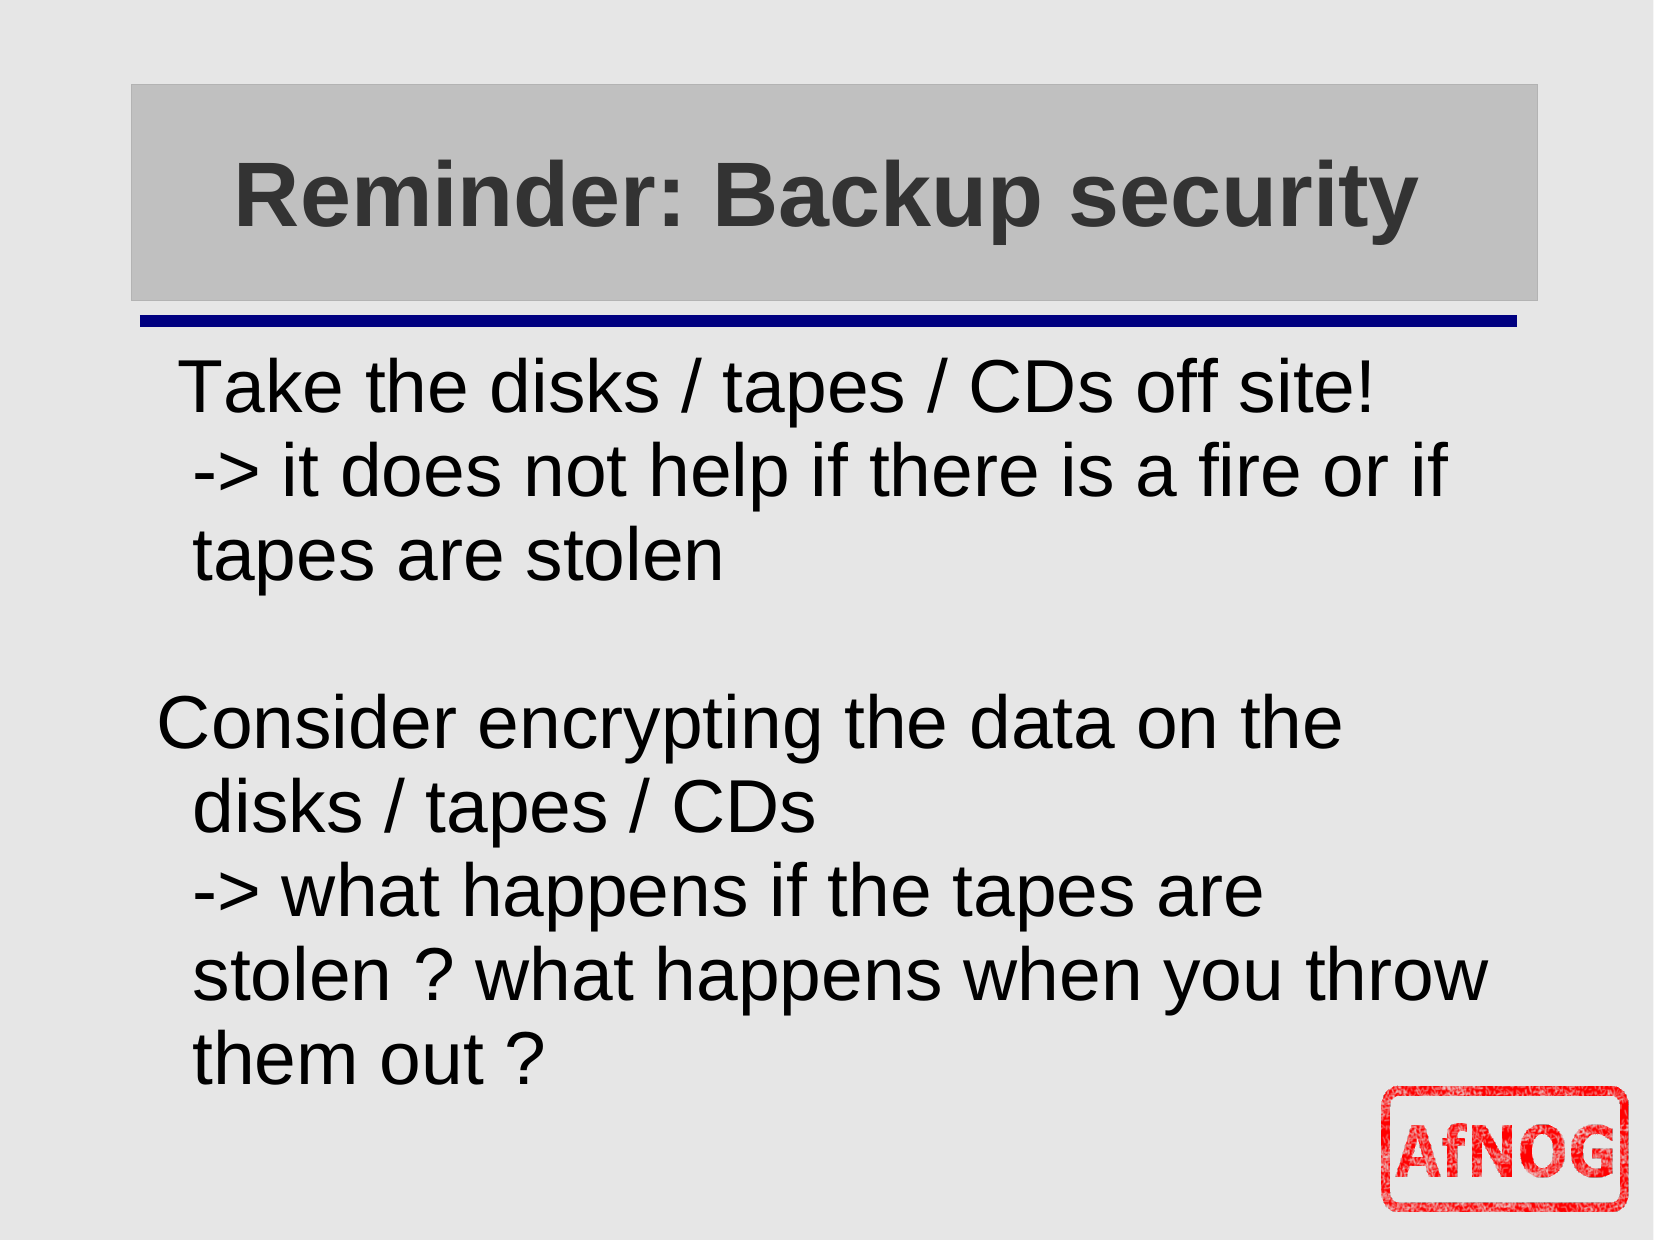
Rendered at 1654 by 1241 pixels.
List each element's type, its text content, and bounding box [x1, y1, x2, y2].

title Reminder: Backup security [121, 91, 1534, 299]
picture [1381, 1085, 1629, 1212]
list Take the disks / tapes / CDs off site! -> it does not help if there is a fire or if tapes are stolen Consider encrypting the data on the disks / tapes / CDs -> what happens if the tapes are stolen ? what happens when you throw them out ? [121, 344, 1534, 1127]
